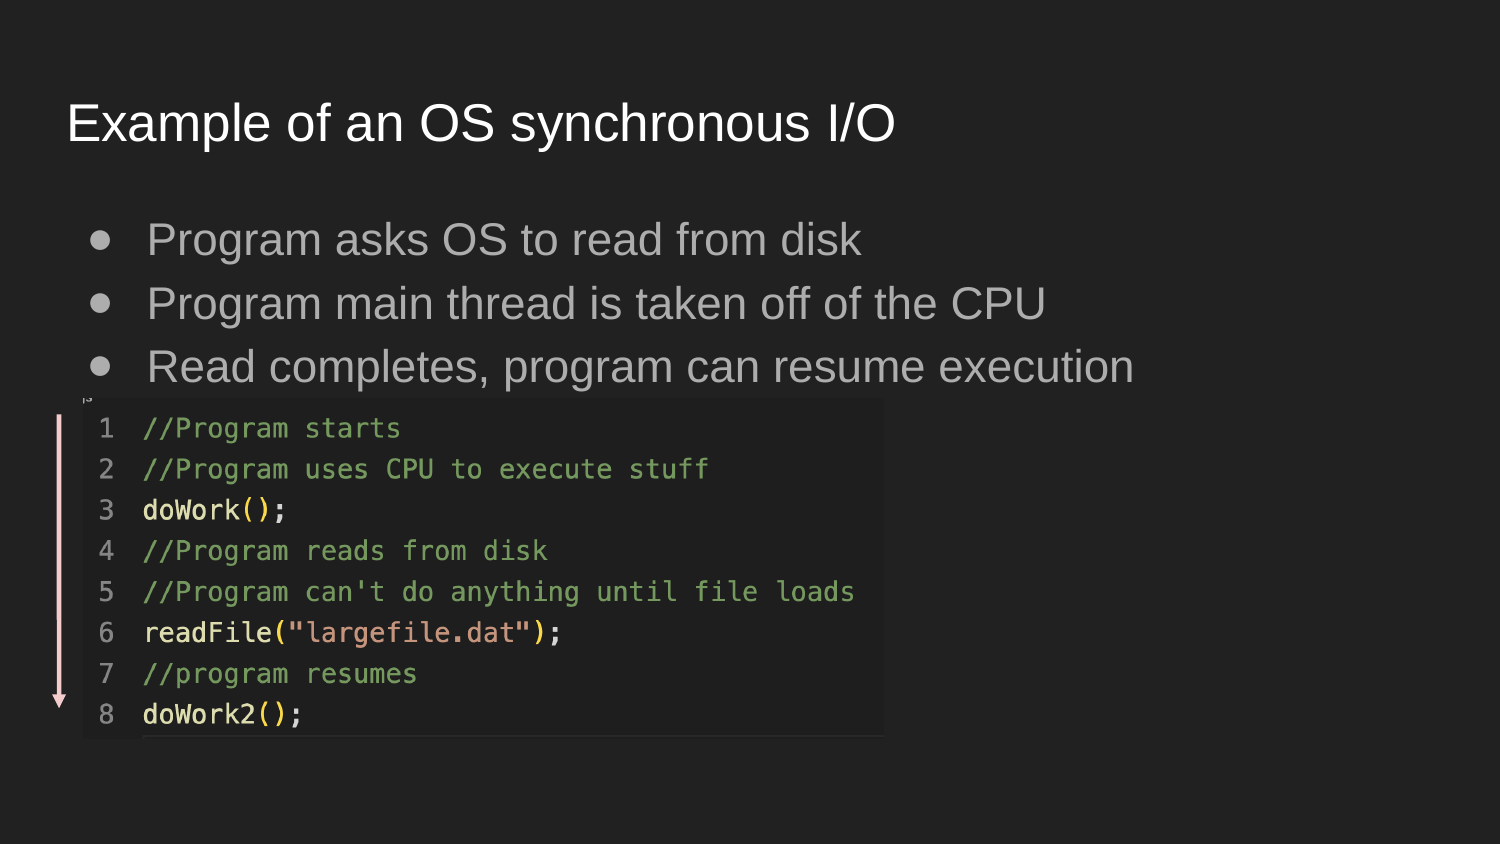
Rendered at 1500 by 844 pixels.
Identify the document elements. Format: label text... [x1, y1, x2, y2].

list Program asks OS to read from disk Program main thread is taken off of the CPU Read completes, program can resume execution [56, 186, 1248, 732]
picture [83, 398, 884, 740]
title Example of an OS synchronous I/O [51, 72, 1449, 167]
